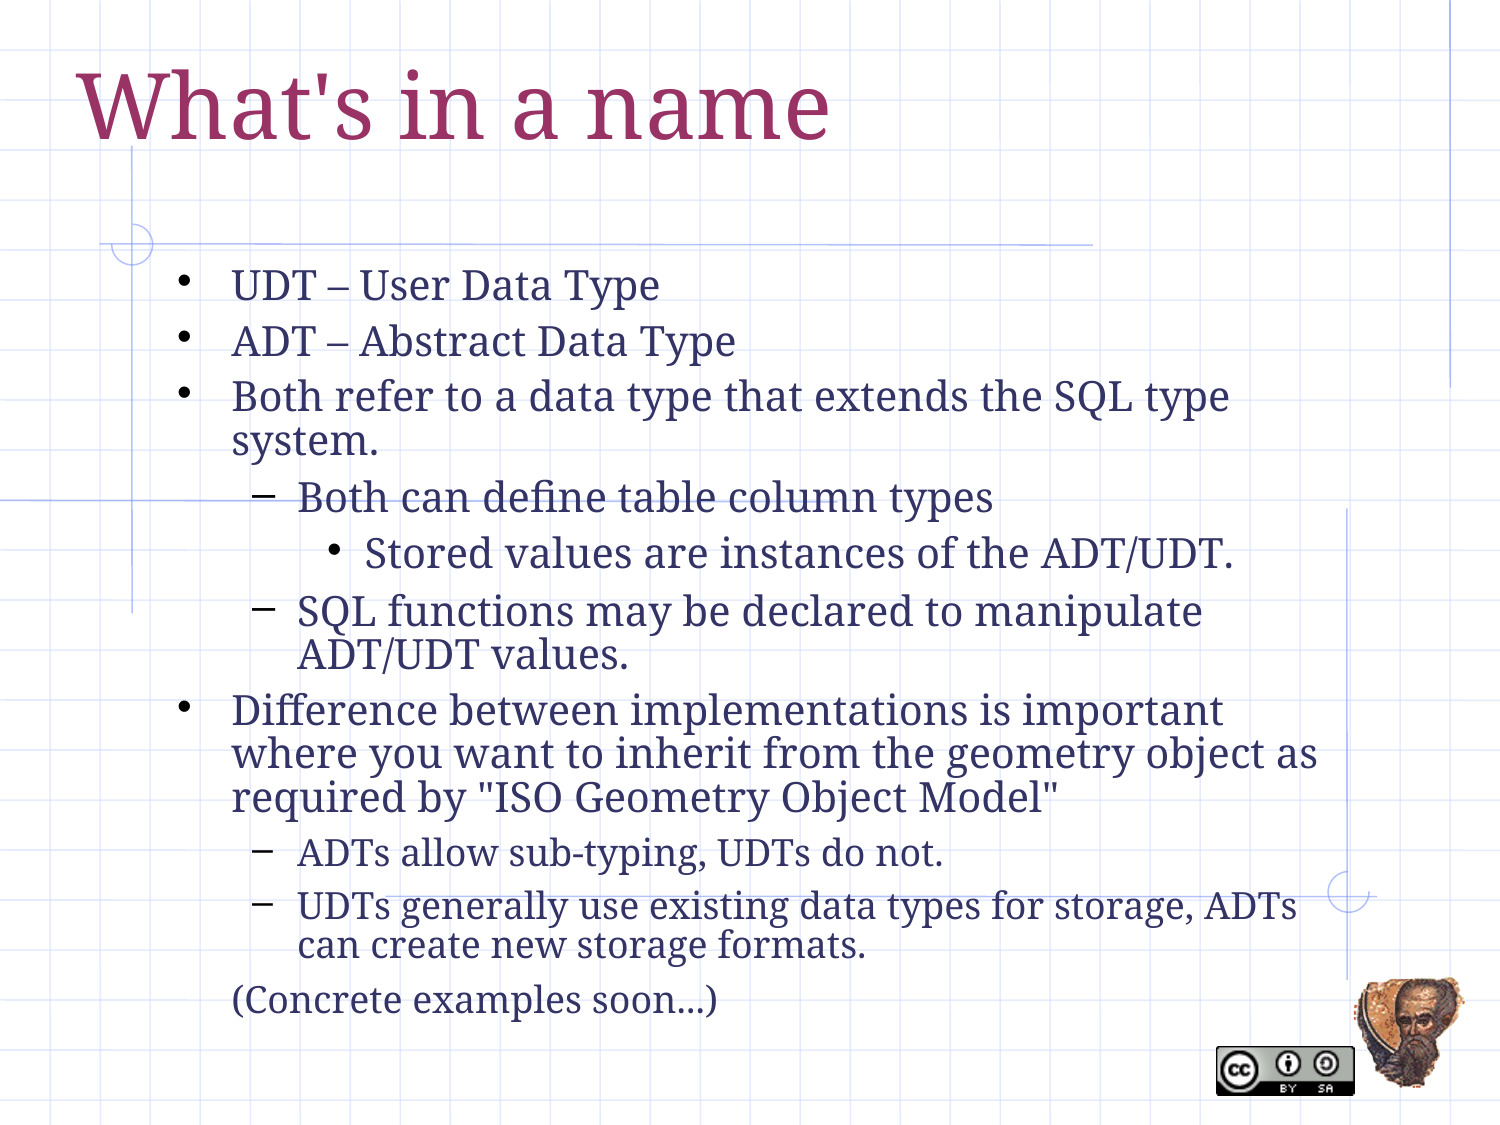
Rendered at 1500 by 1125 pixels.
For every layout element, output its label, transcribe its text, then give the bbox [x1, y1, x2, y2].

picture [1216, 976, 1465, 1096]
title What's in a name [74, 48, 1424, 173]
list UDT – User Data Type ADT – Abstract Data Type Both refer to a data type that extends the SQL type system. Both can define table column types Stored values are instances of the ADT/UDT. SQL functions may be declared to manipulate ADT/UDT values. Difference between implementations is important where you want to inherit from the geometry object as required by "ISO Geometry Object Model" ADTs allow sub-typing, UDTs do not. UDTs generally use existing data types for storage, ADTs can create new storage formats. (Concrete examples soon...) [177, 265, 1329, 1019]
